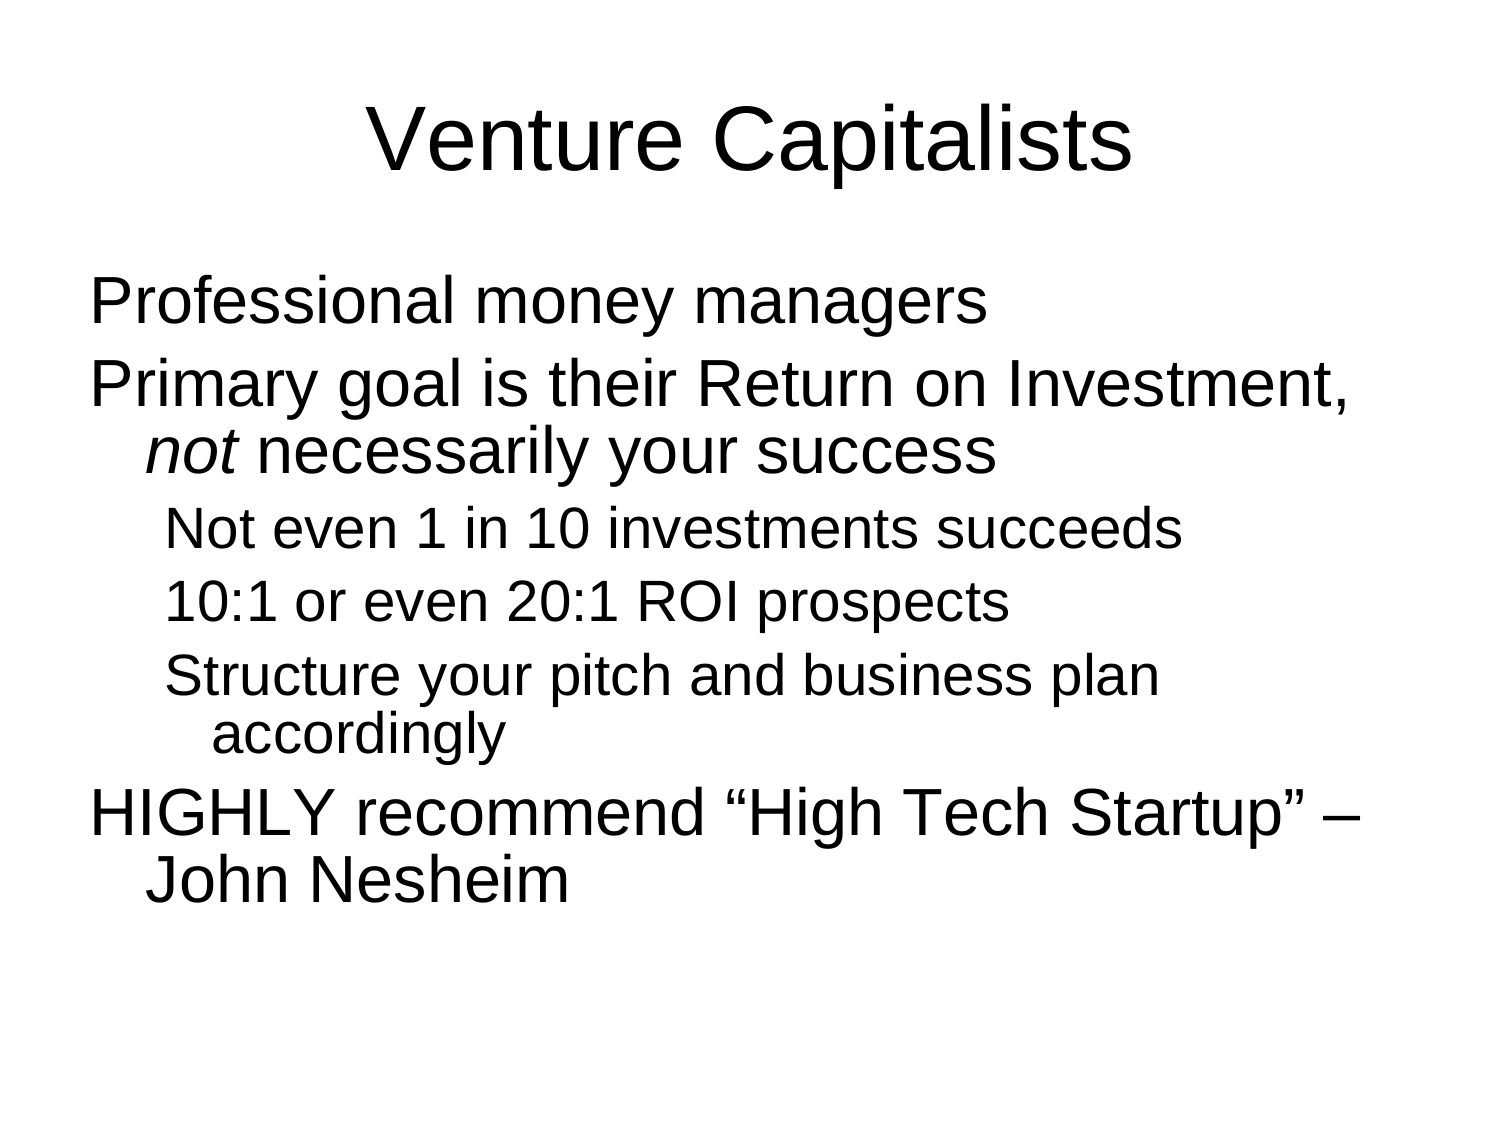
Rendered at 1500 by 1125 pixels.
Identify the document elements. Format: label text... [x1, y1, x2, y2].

title Venture Capitalists [75, 45, 1426, 233]
list Professional money managers Primary goal is their Return on Investment, not necessarily your success Not even 1 in 10 investments succeeds 10:1 or even 20:1 ROI prospects Structure your pitch and business plan accordingly HIGHLY recommend “High Tech Startup” – John Nesheim [75, 262, 1426, 1006]
